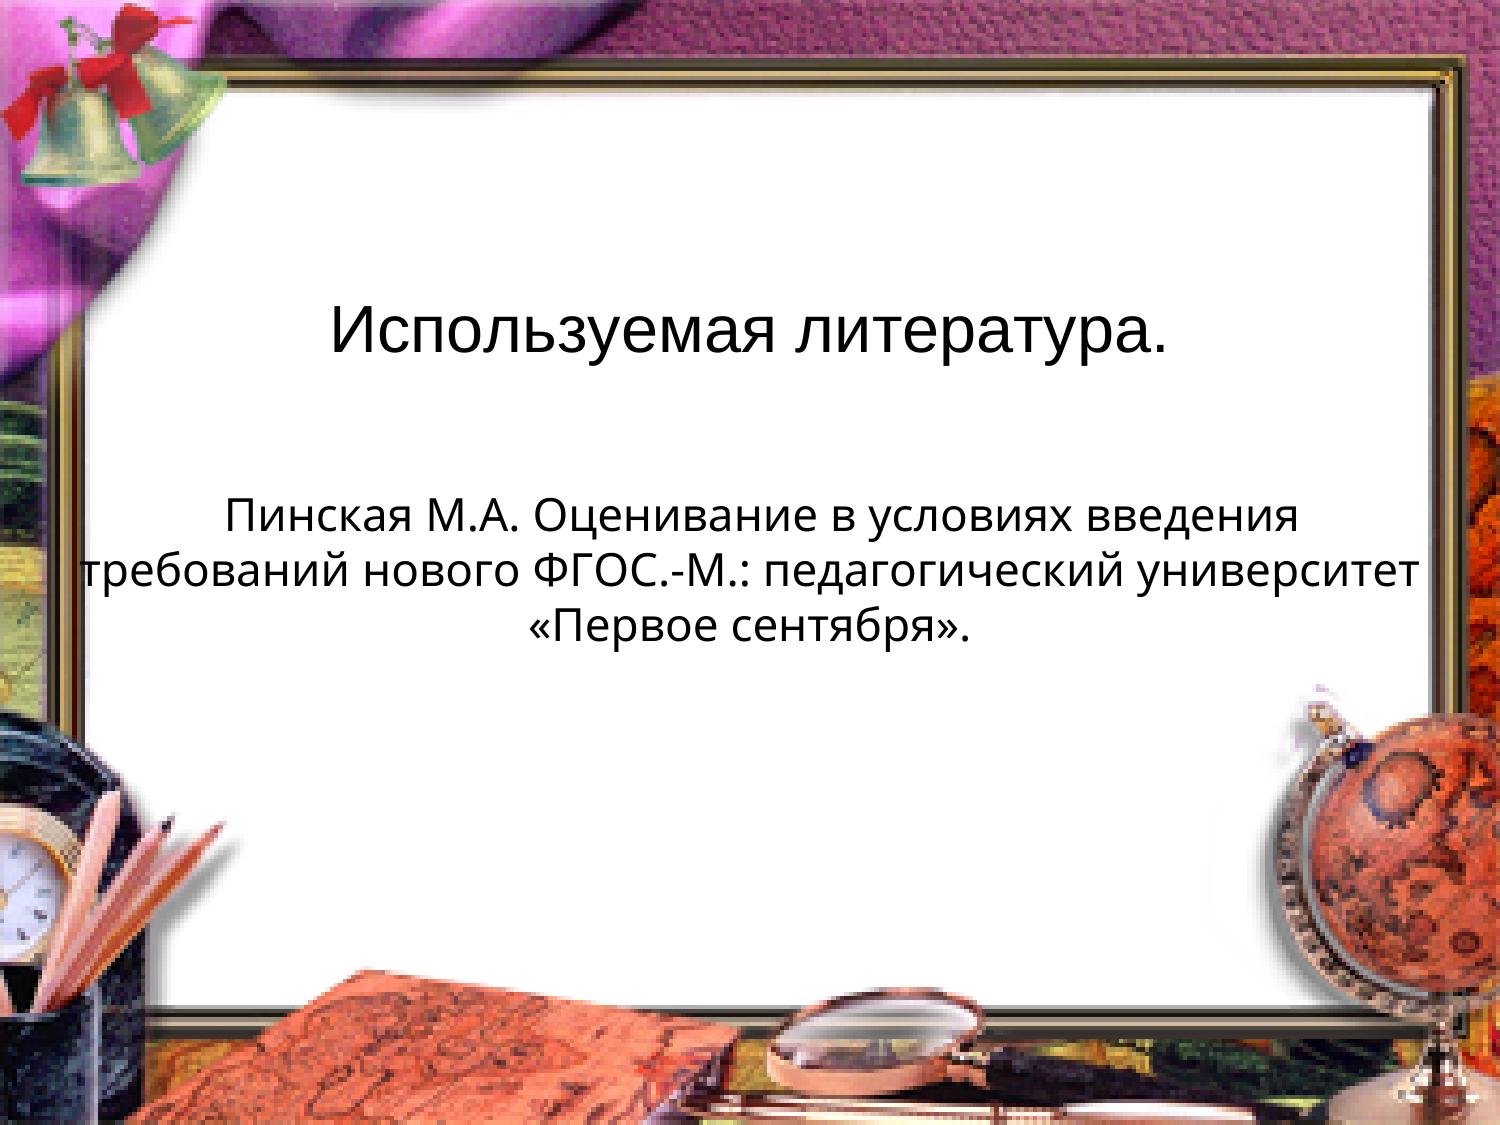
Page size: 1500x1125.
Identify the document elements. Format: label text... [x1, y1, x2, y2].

subtitle Используемая литература. Пинская М.А. Оценивание в условиях введения требований нового ФГОС.-М.: педагогический университет «Первое сентября». [75, 21, 1425, 915]
picture [0, 0, 1500, 1125]
